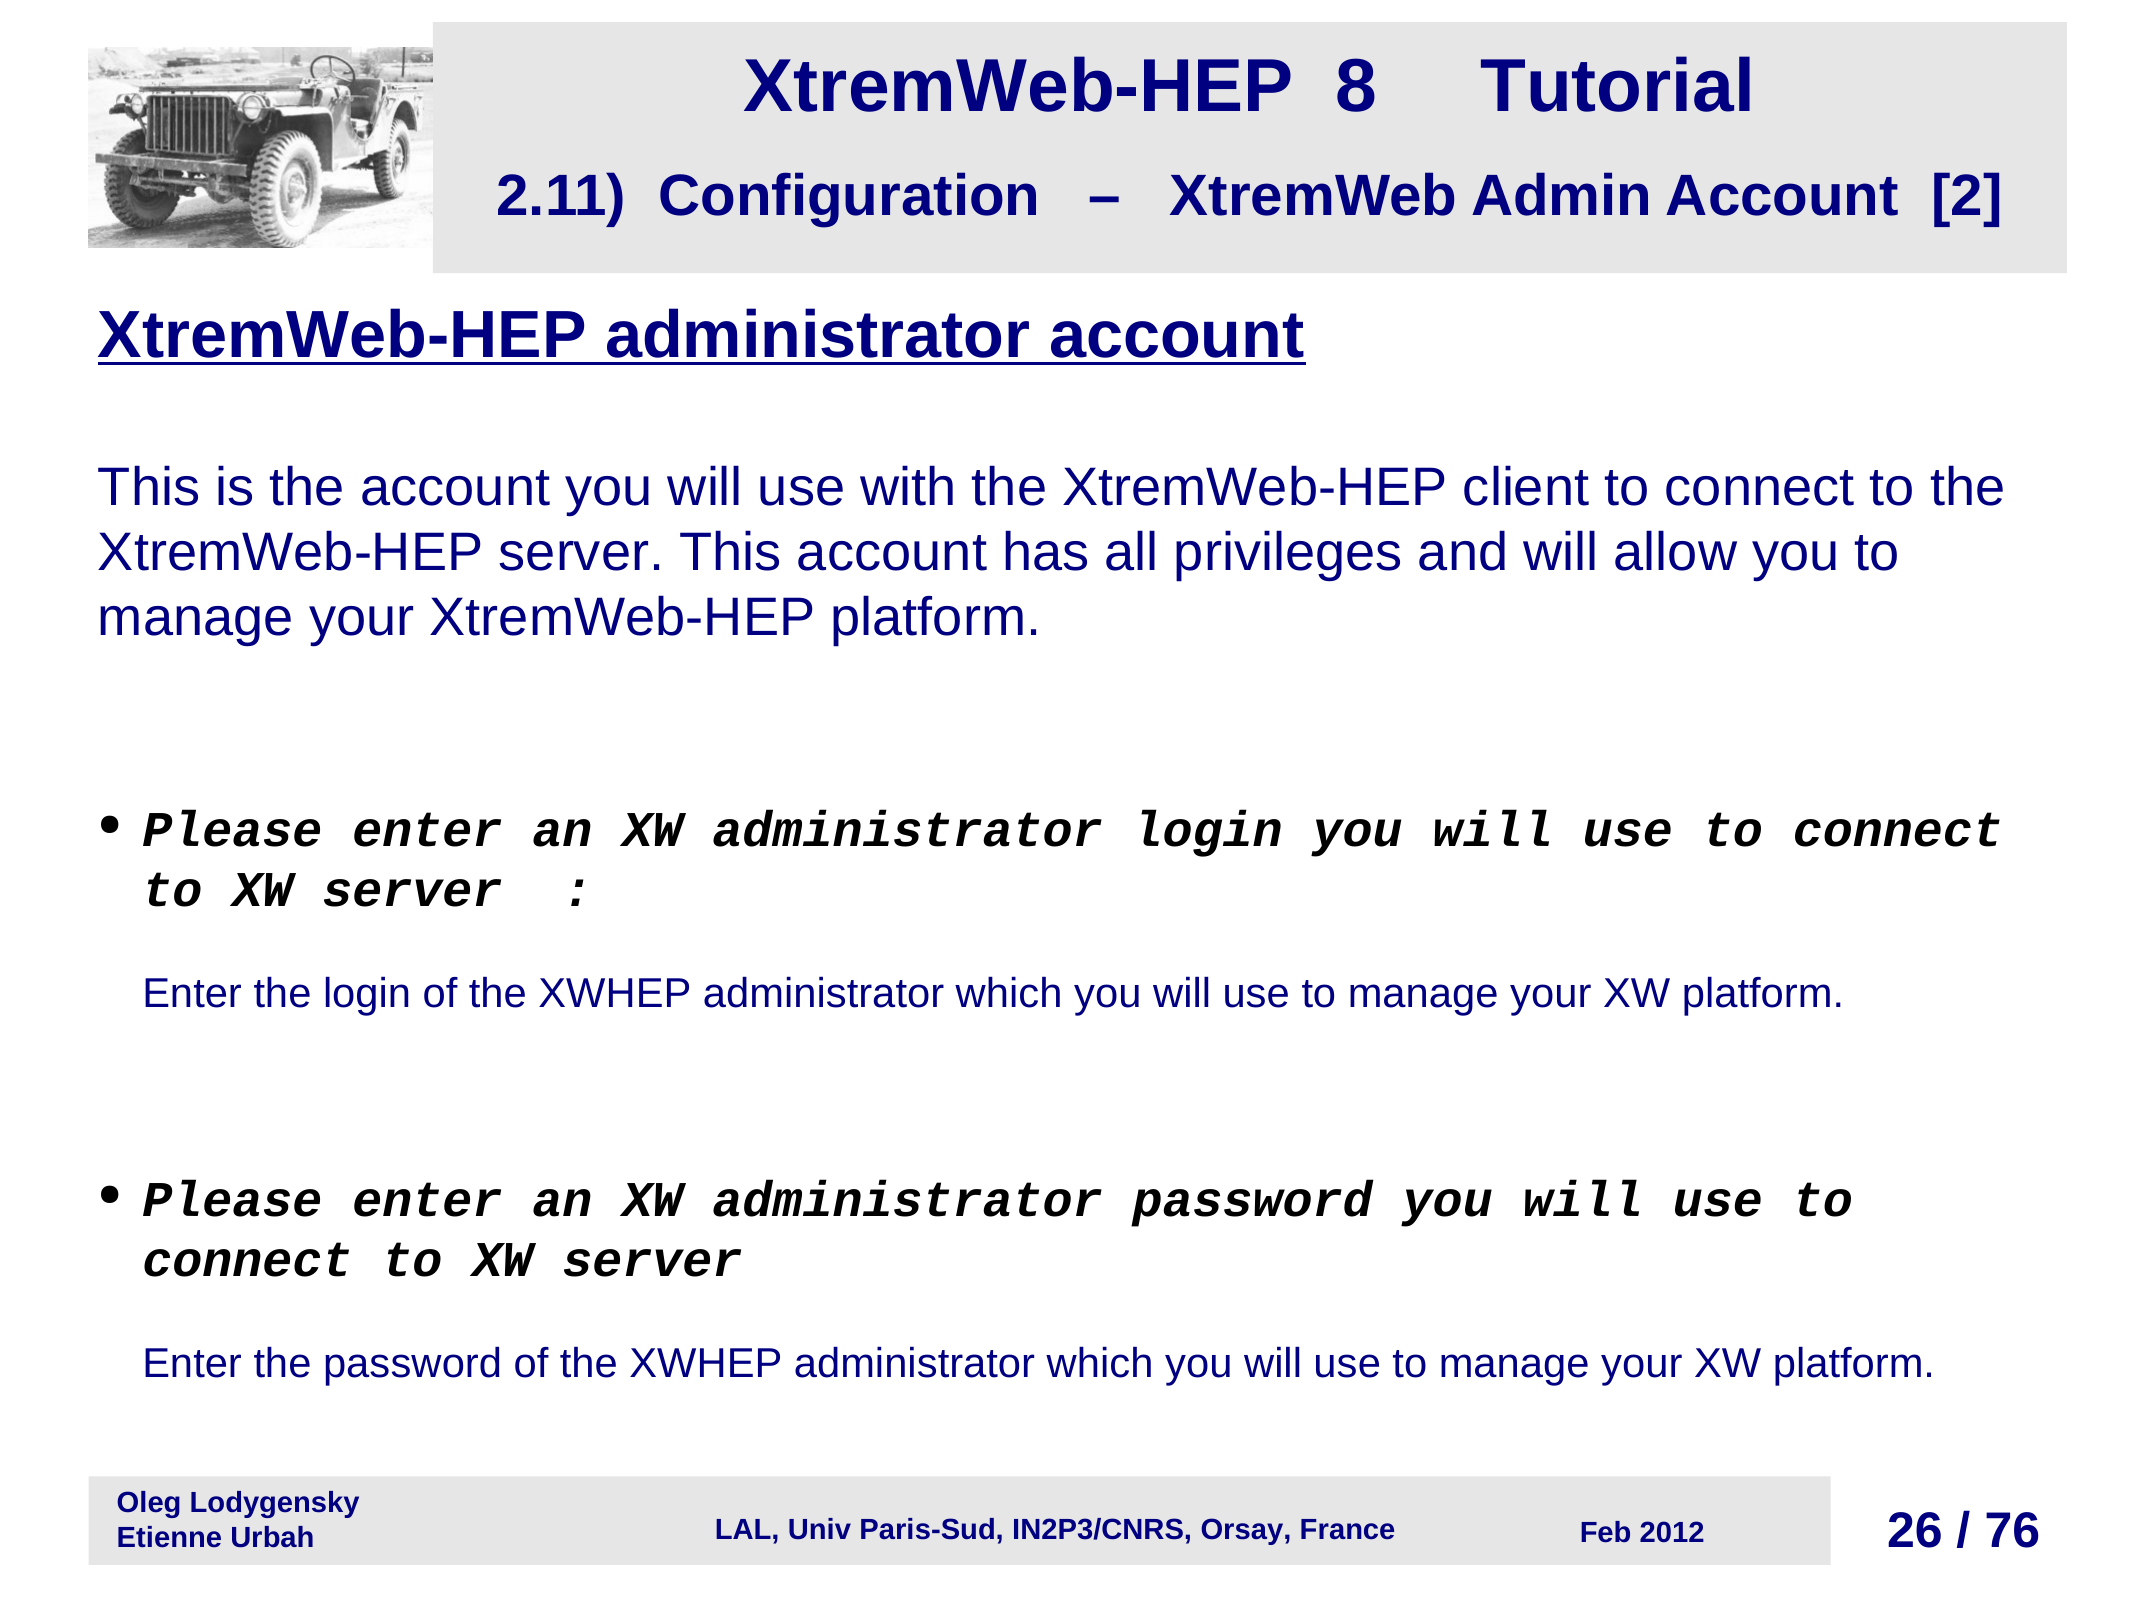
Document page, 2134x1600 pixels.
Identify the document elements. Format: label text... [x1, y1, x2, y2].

picture [88, 47, 433, 248]
text_box XtremWeb-HEP administrator account This is the account you will use with the XtremWeb-HEP client to connect to the XtremWeb-HEP server. This account has all privileges and will allow you to manage your XtremWeb-HEP platform. Please enter an XW administrator login you will use to connect to XW server : Enter the login of the XWHEP administrator which you will use to manage your XW platform. Please enter an XW administrator password you will use to connect to XW server Enter the password of the XWHEP administrator which you will use to manage your XW platform. [88, 291, 2067, 1275]
title 2.11) Configuration – XtremWeb Admin Account [2] [442, 118, 2067, 266]
